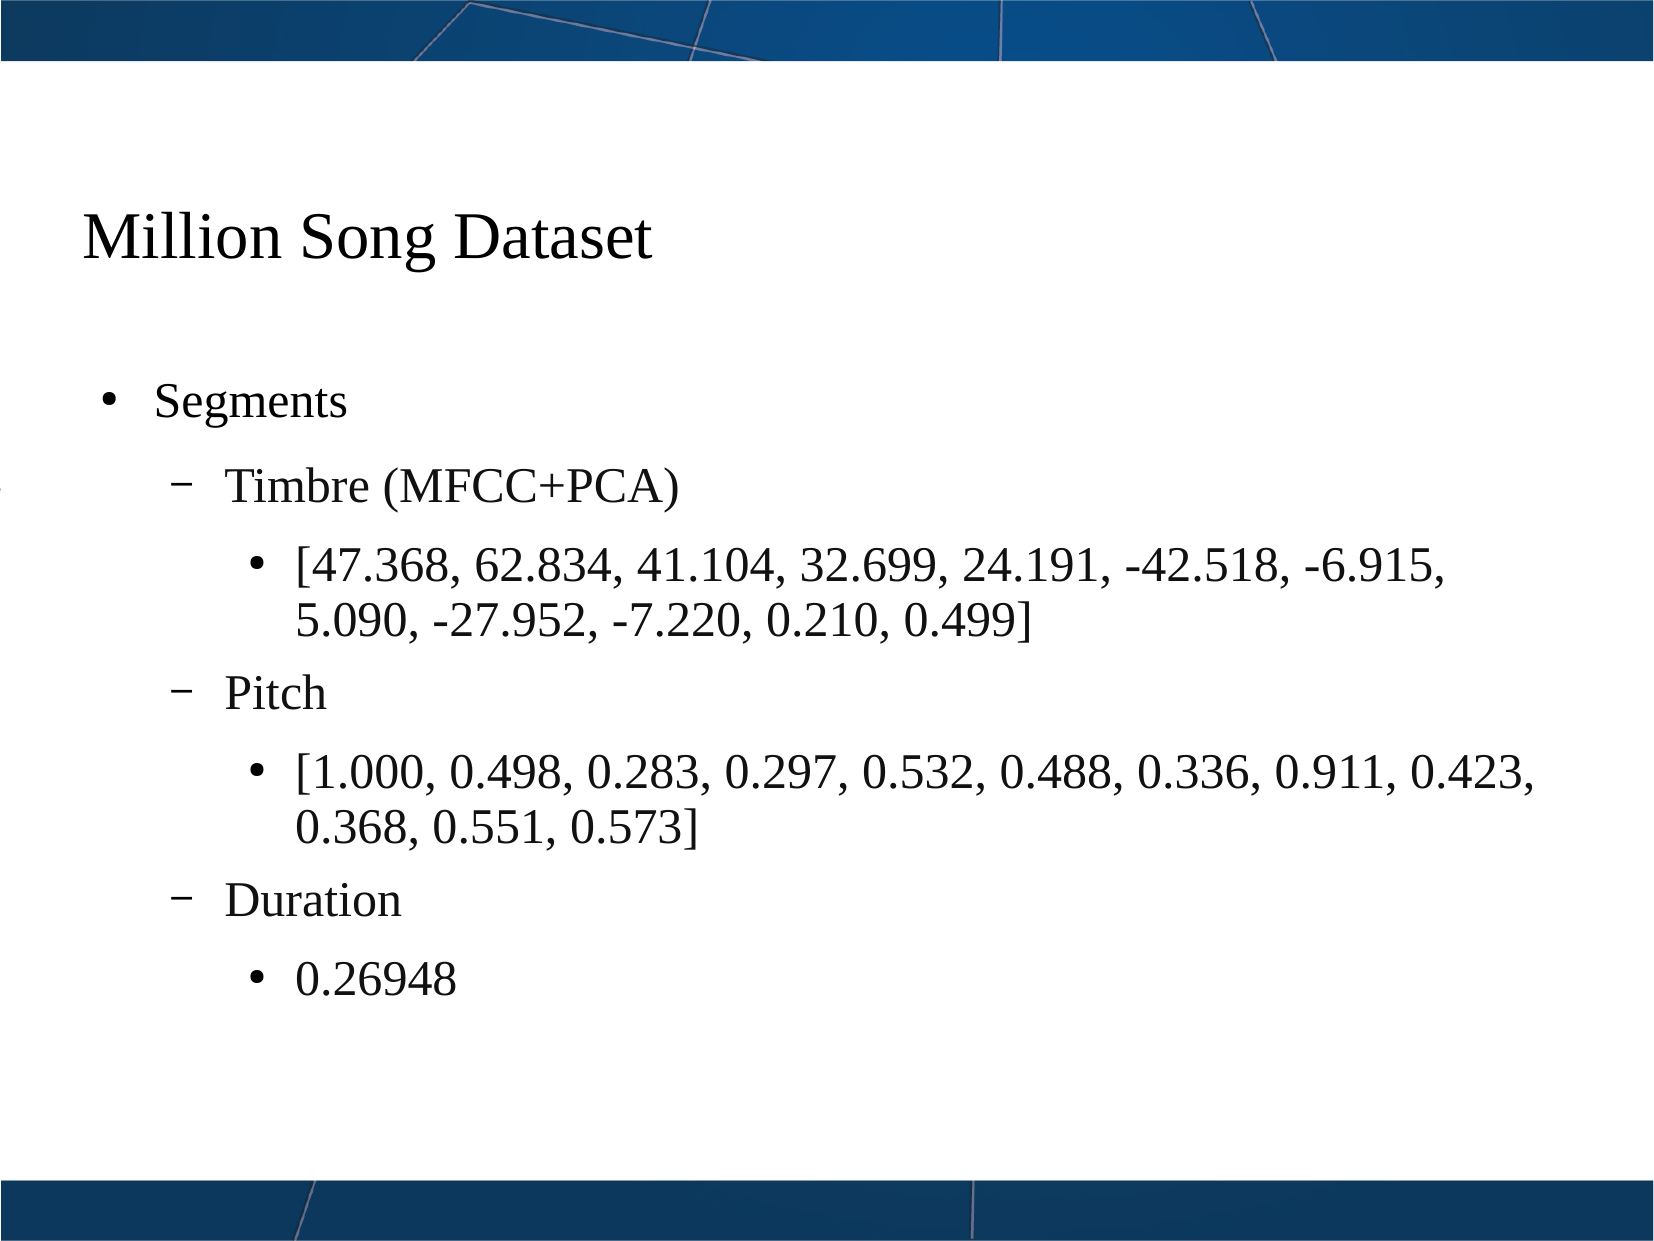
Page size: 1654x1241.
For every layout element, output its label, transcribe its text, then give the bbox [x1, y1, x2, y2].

list Segments Timbre (MFCC+PCA) [47.368, 62.834, 41.104, 32.699, 24.191, -42.518, -6.915, 5.090, -27.952, -7.220, 0.210, 0.499] Pitch [1.000, 0.498, 0.283, 0.297, 0.532, 0.488, 0.336, 0.911, 0.423, 0.368, 0.551, 0.573] Duration 0.26948 [82, 372, 1571, 1013]
picture [0, 0, 1654, 1241]
title Million Song Dataset [82, 139, 1571, 332]
